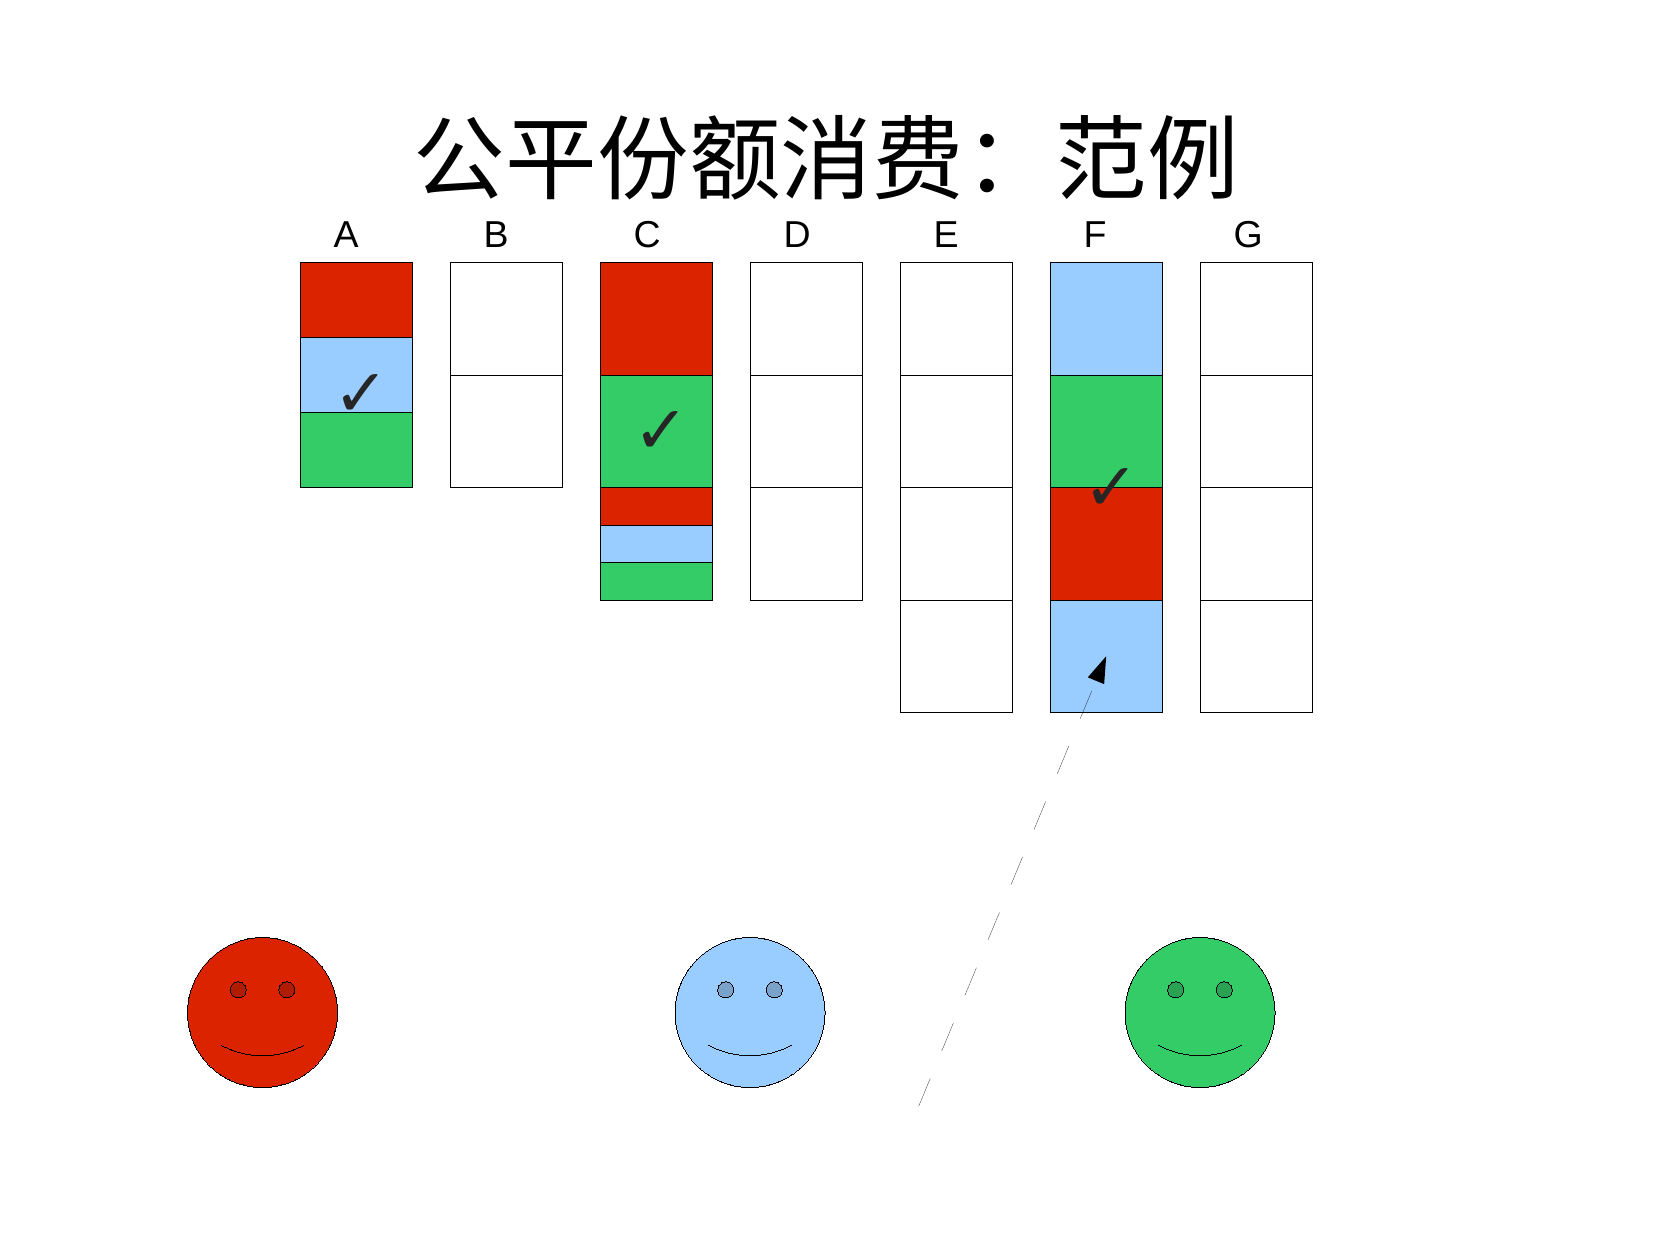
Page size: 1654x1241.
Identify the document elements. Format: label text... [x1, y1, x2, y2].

text_box [675, 937, 826, 1088]
text_box C [618, 205, 675, 263]
title 公平份额消费：范例 [82, 49, 1571, 257]
text_box E [918, 206, 975, 264]
text_box ✓ [1068, 431, 1163, 526]
text_box [1050, 262, 1163, 713]
text_box D [768, 205, 826, 263]
text_box [750, 262, 863, 601]
text_box F [1068, 206, 1126, 264]
text_box [600, 262, 713, 601]
text_box A [318, 206, 376, 264]
text_box G [1218, 205, 1276, 263]
text_box [900, 262, 1013, 713]
text_box ✓ [618, 375, 713, 469]
text_box B [468, 206, 526, 264]
text_box [1125, 937, 1276, 1088]
text_box [1200, 262, 1313, 713]
text_box [187, 937, 338, 1088]
text_box [300, 262, 413, 488]
text_box [450, 262, 563, 488]
text_box ✓ [318, 337, 413, 431]
